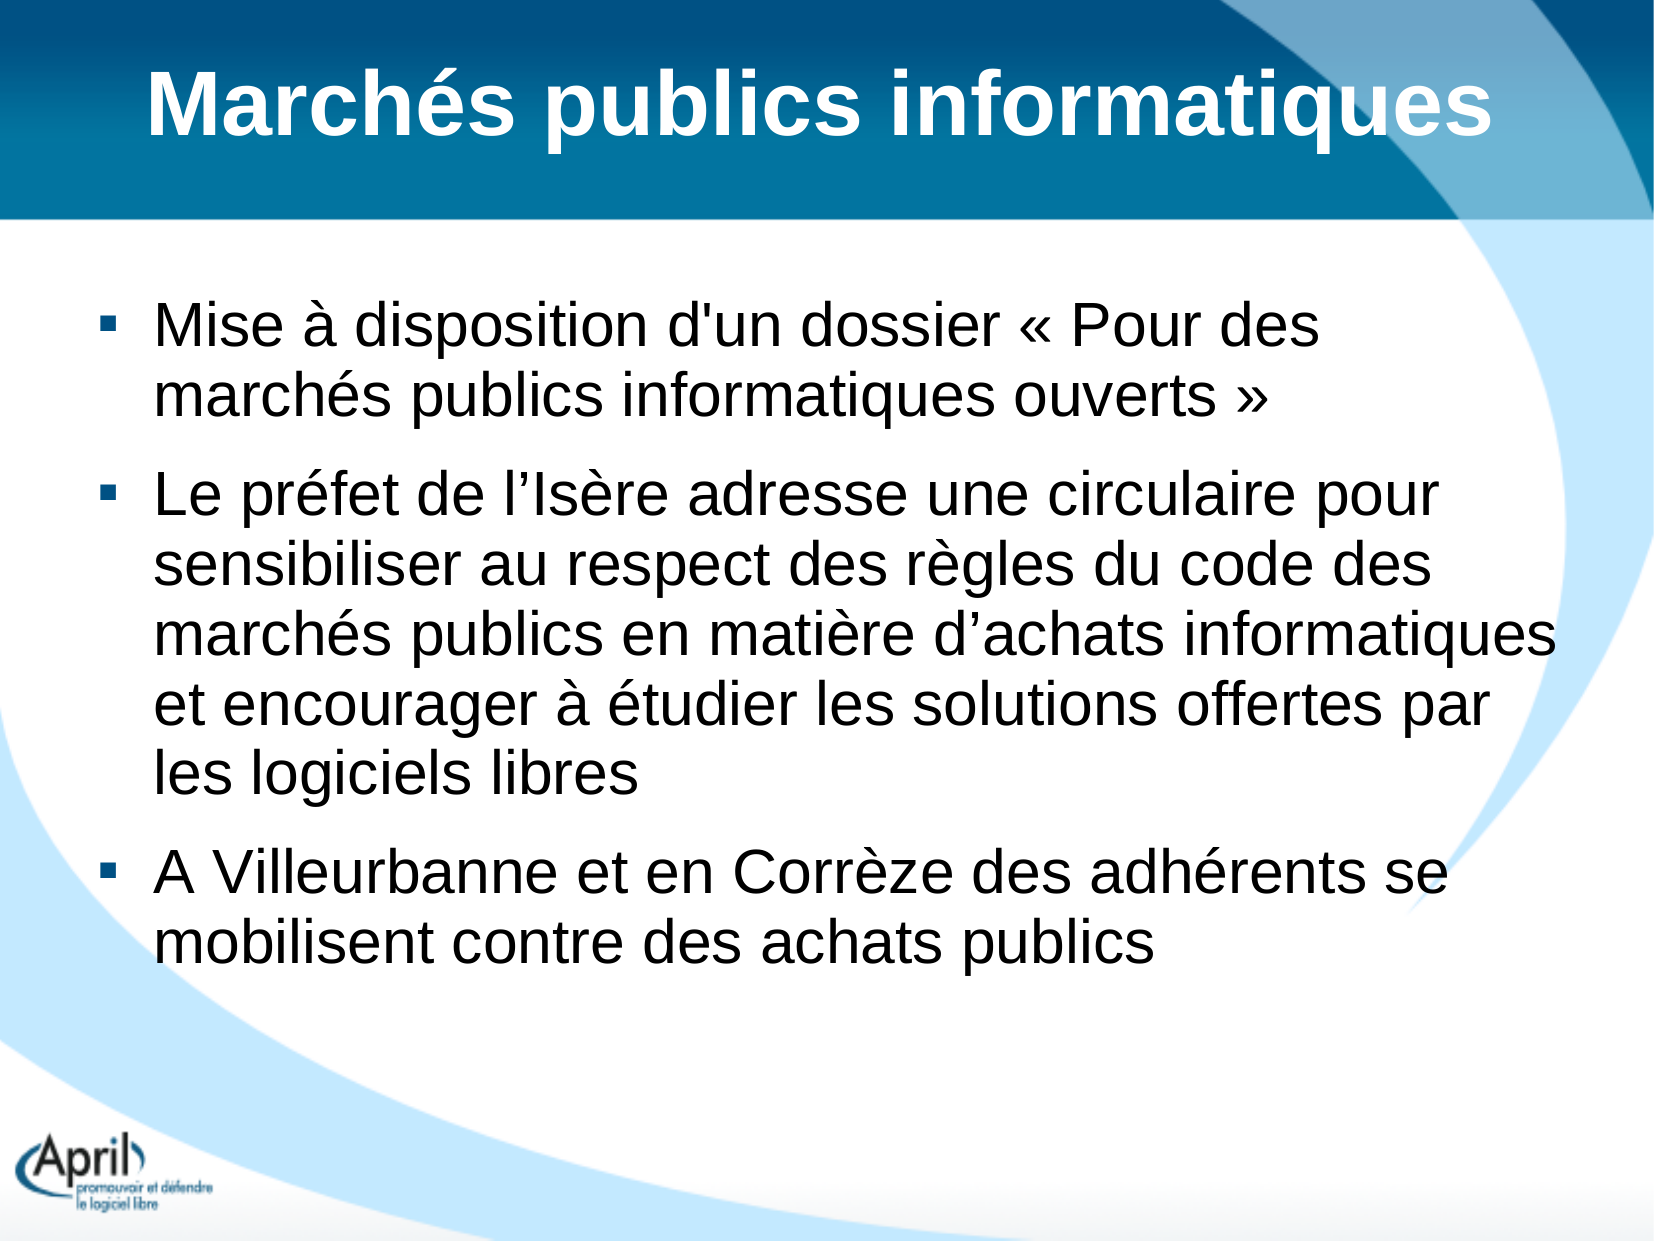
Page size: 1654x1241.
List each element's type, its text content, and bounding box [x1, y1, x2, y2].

title Marchés publics informatiques [76, 7, 1565, 200]
list Mise à disposition d'un dossier « Pour des marchés publics informatiques ouverts » Le préfet de l’Isère adresse une circulaire pour sensibiliser au respect des règles du code des marchés publics en matière d’achats informatiques et encourager à étudier les solutions offertes par les logiciels libres A Villeurbanne et en Corrèze des adhérents se mobilisent contre des achats publics [82, 290, 1571, 1094]
picture [0, 0, 1654, 1241]
